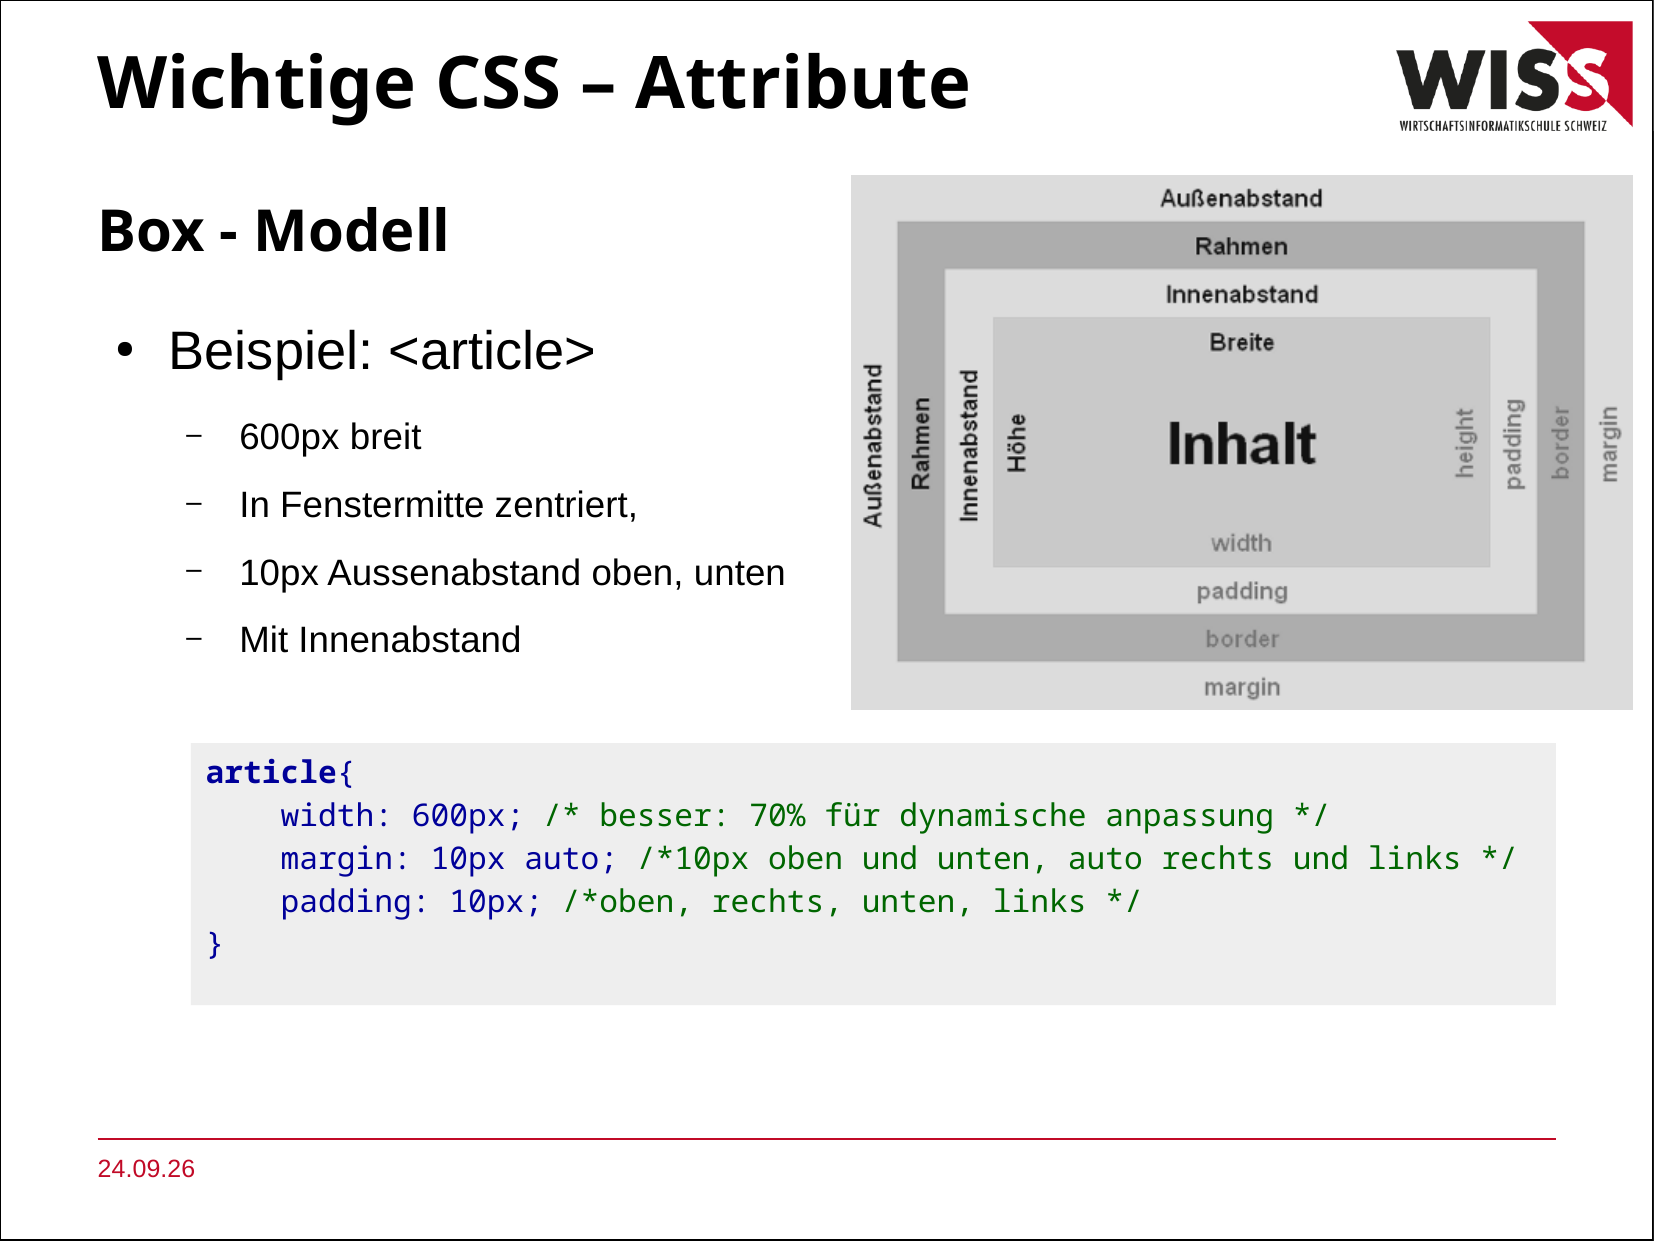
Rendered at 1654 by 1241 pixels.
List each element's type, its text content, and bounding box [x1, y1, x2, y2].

picture [851, 175, 1633, 710]
text_box article{ width: 600px; /* besser: 70% für dynamische anpassung */ margin: 10px auto; /*10px oben und unten, auto rechts und links */ padding: 10px; /*oben, rechts, unten, links */ } [190, 743, 1556, 1006]
picture [1556, 1, 1652, 131]
list Beispiel: <article> 600px breit In Fenstermitte zentriert, 10px Aussenabstand oben, unten Mit Innenabstand [97, 320, 1556, 1107]
title Wichtige CSS – Attribute Box - Modell [97, 0, 1556, 261]
